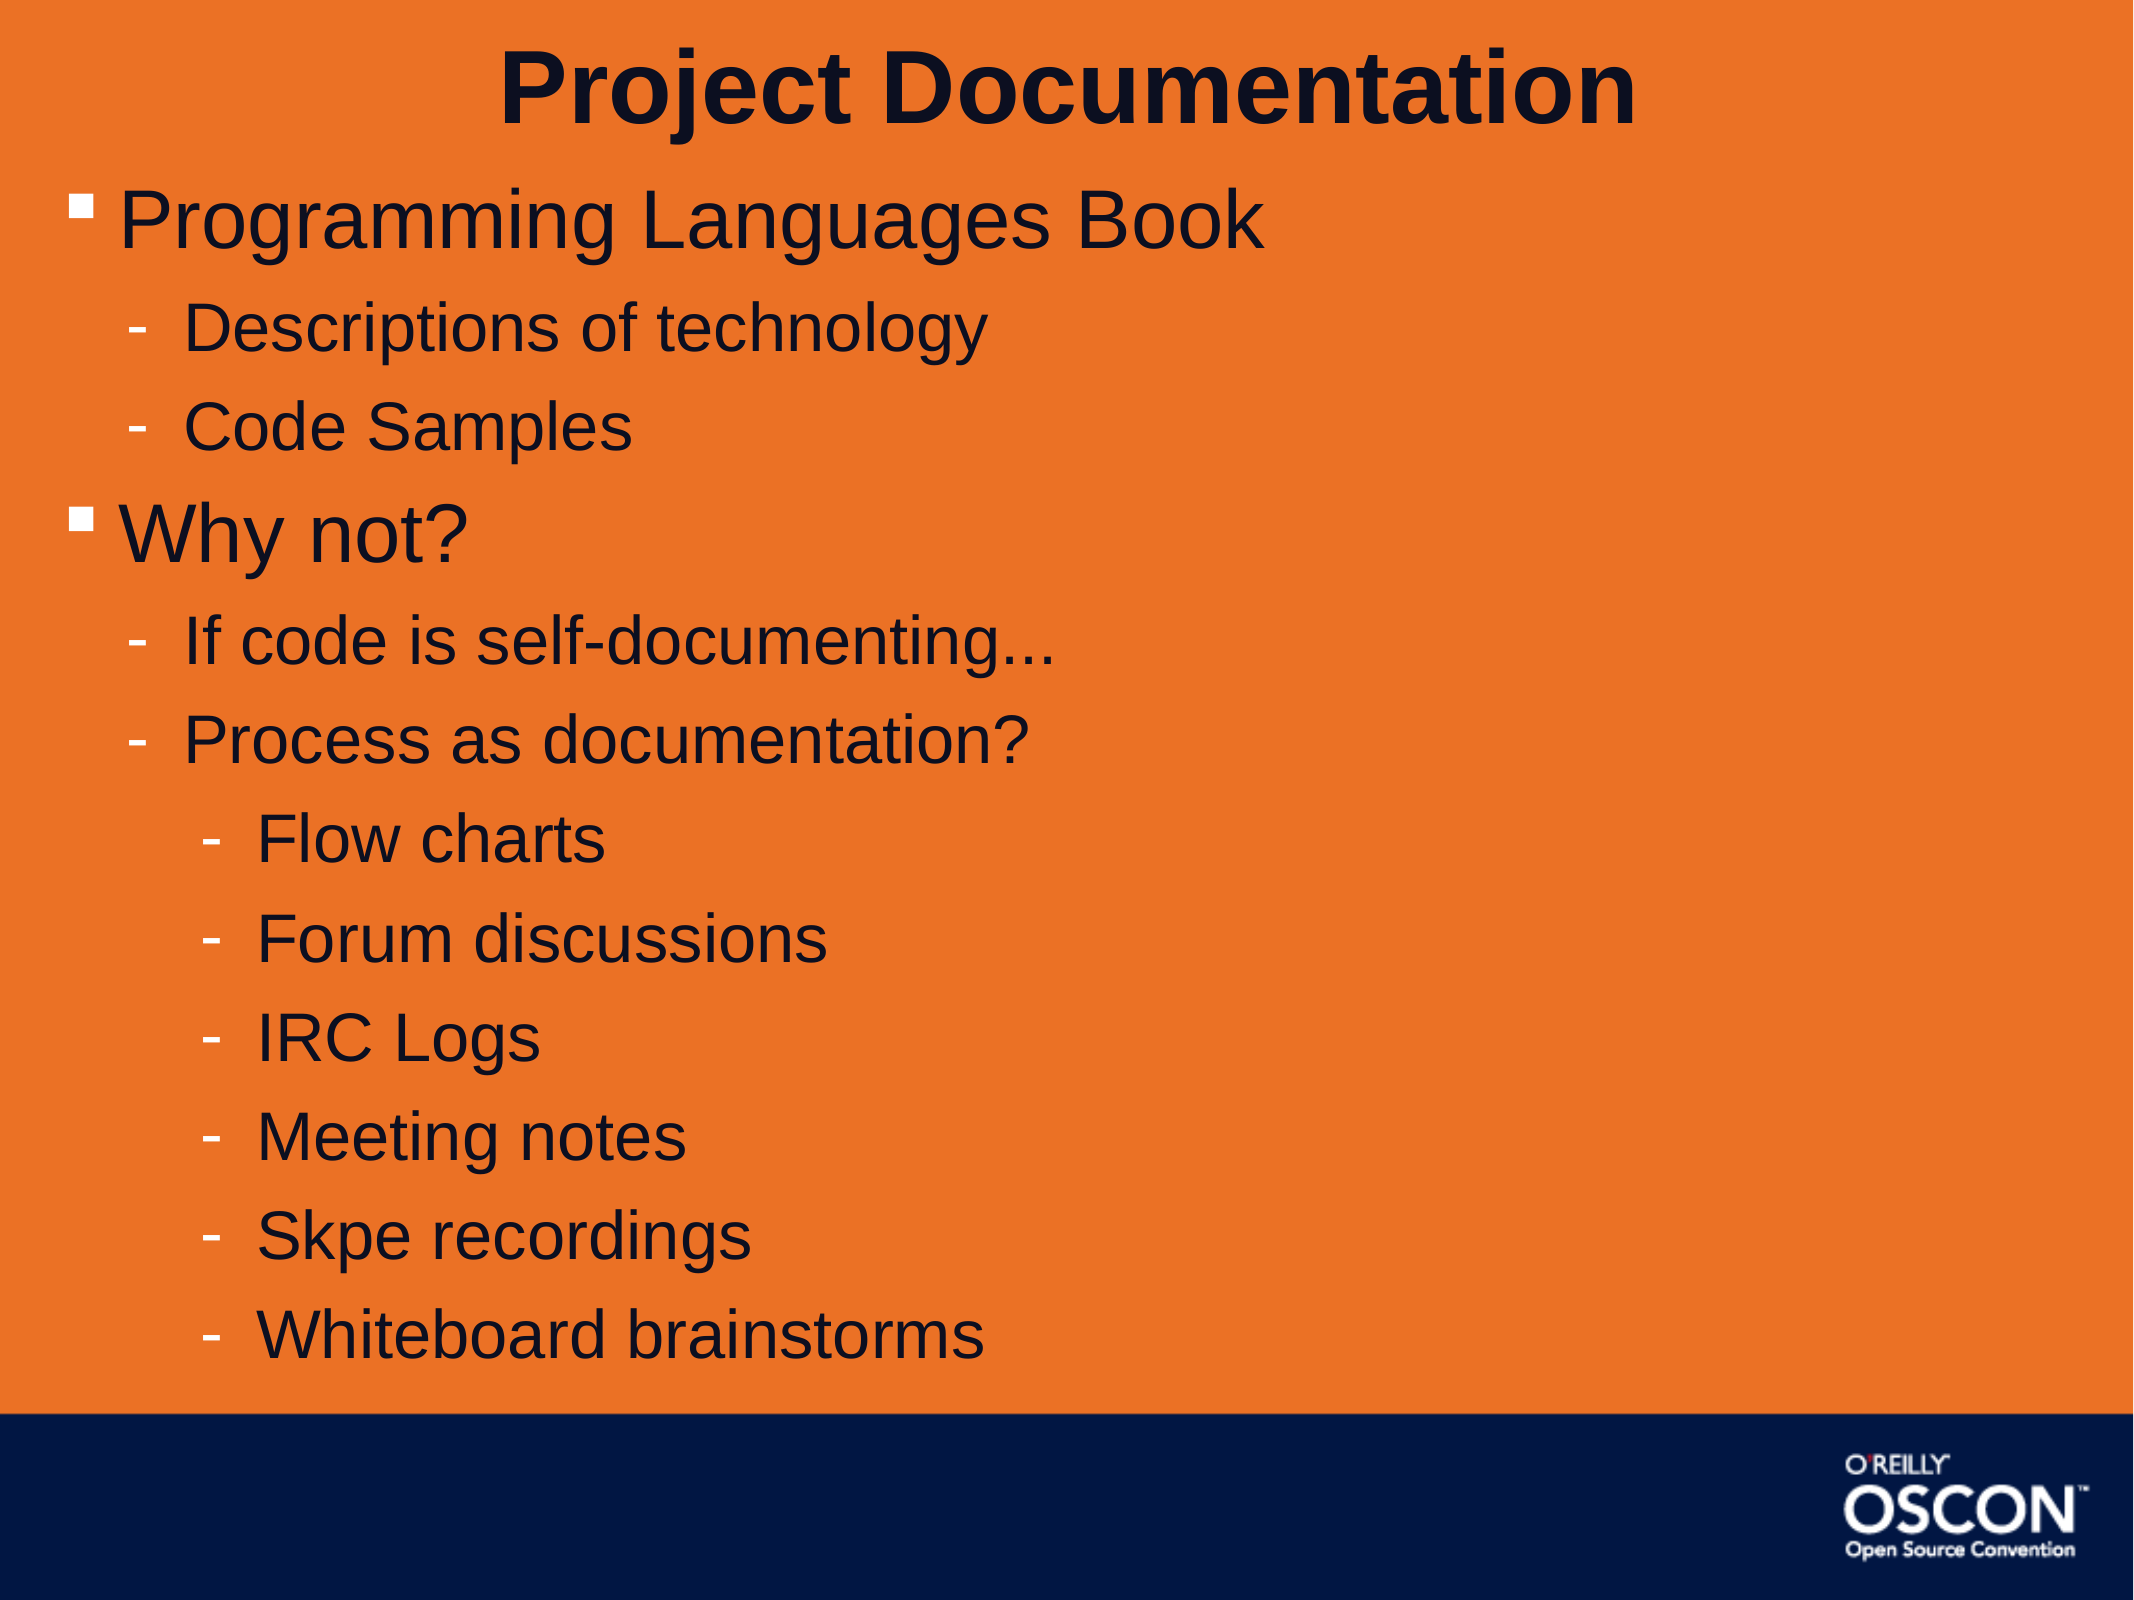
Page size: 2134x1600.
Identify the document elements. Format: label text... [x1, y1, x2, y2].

title Project Documentation [45, 7, 2094, 158]
picture [0, 0, 2134, 1600]
list Programming Languages Book Descriptions of technology Code Samples Why not? If code is self-documenting... Process as documentation? Flow charts Forum discussions IRC Logs Meeting notes Skpe recordings Whiteboard brainstorms [47, 168, 2100, 1415]
